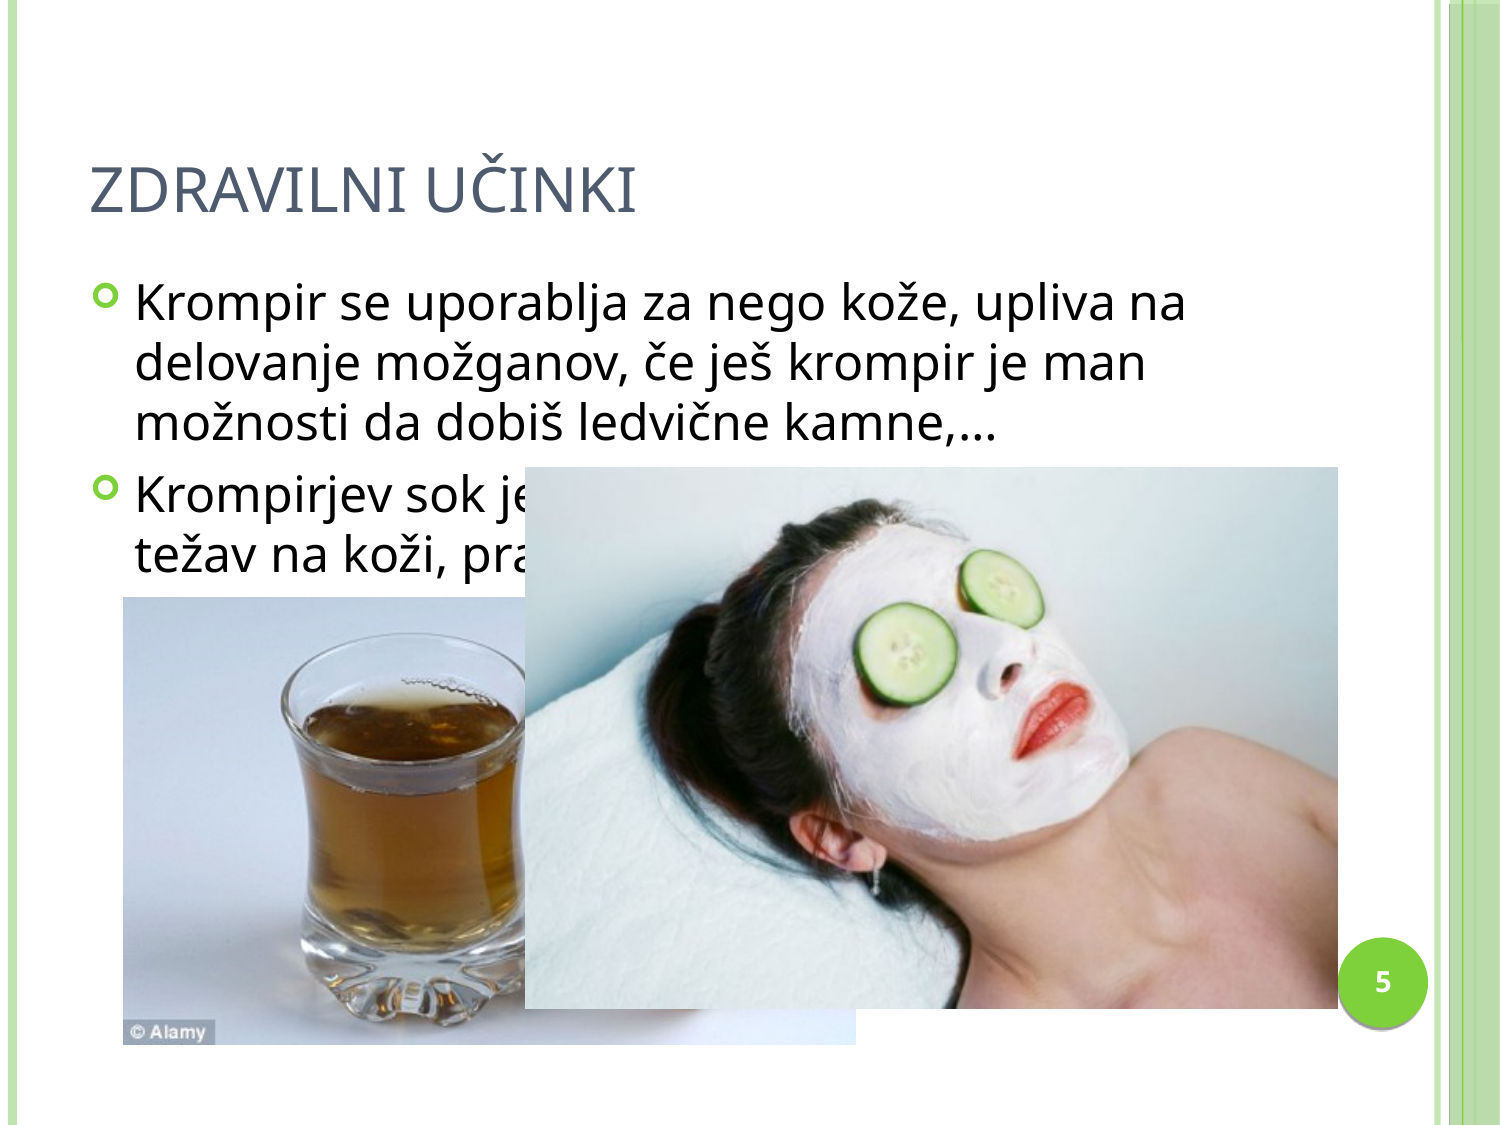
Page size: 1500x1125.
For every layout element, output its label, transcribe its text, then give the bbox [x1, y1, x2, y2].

list Krompir se uporablja za nego kože, upliva na delovanje možganov, če ješ krompir je man možnosti da dobiš ledvične kamne,… Krompirjev sok je dober za zdravljenje opeklin, težav na koži, prask, izvinov, razjed ter tumorjev [75, 262, 1300, 1062]
slide_number <number> [1333, 940, 1434, 1026]
picture [123, 467, 1338, 1045]
title Zdravilni učinki [75, 45, 1300, 233]
